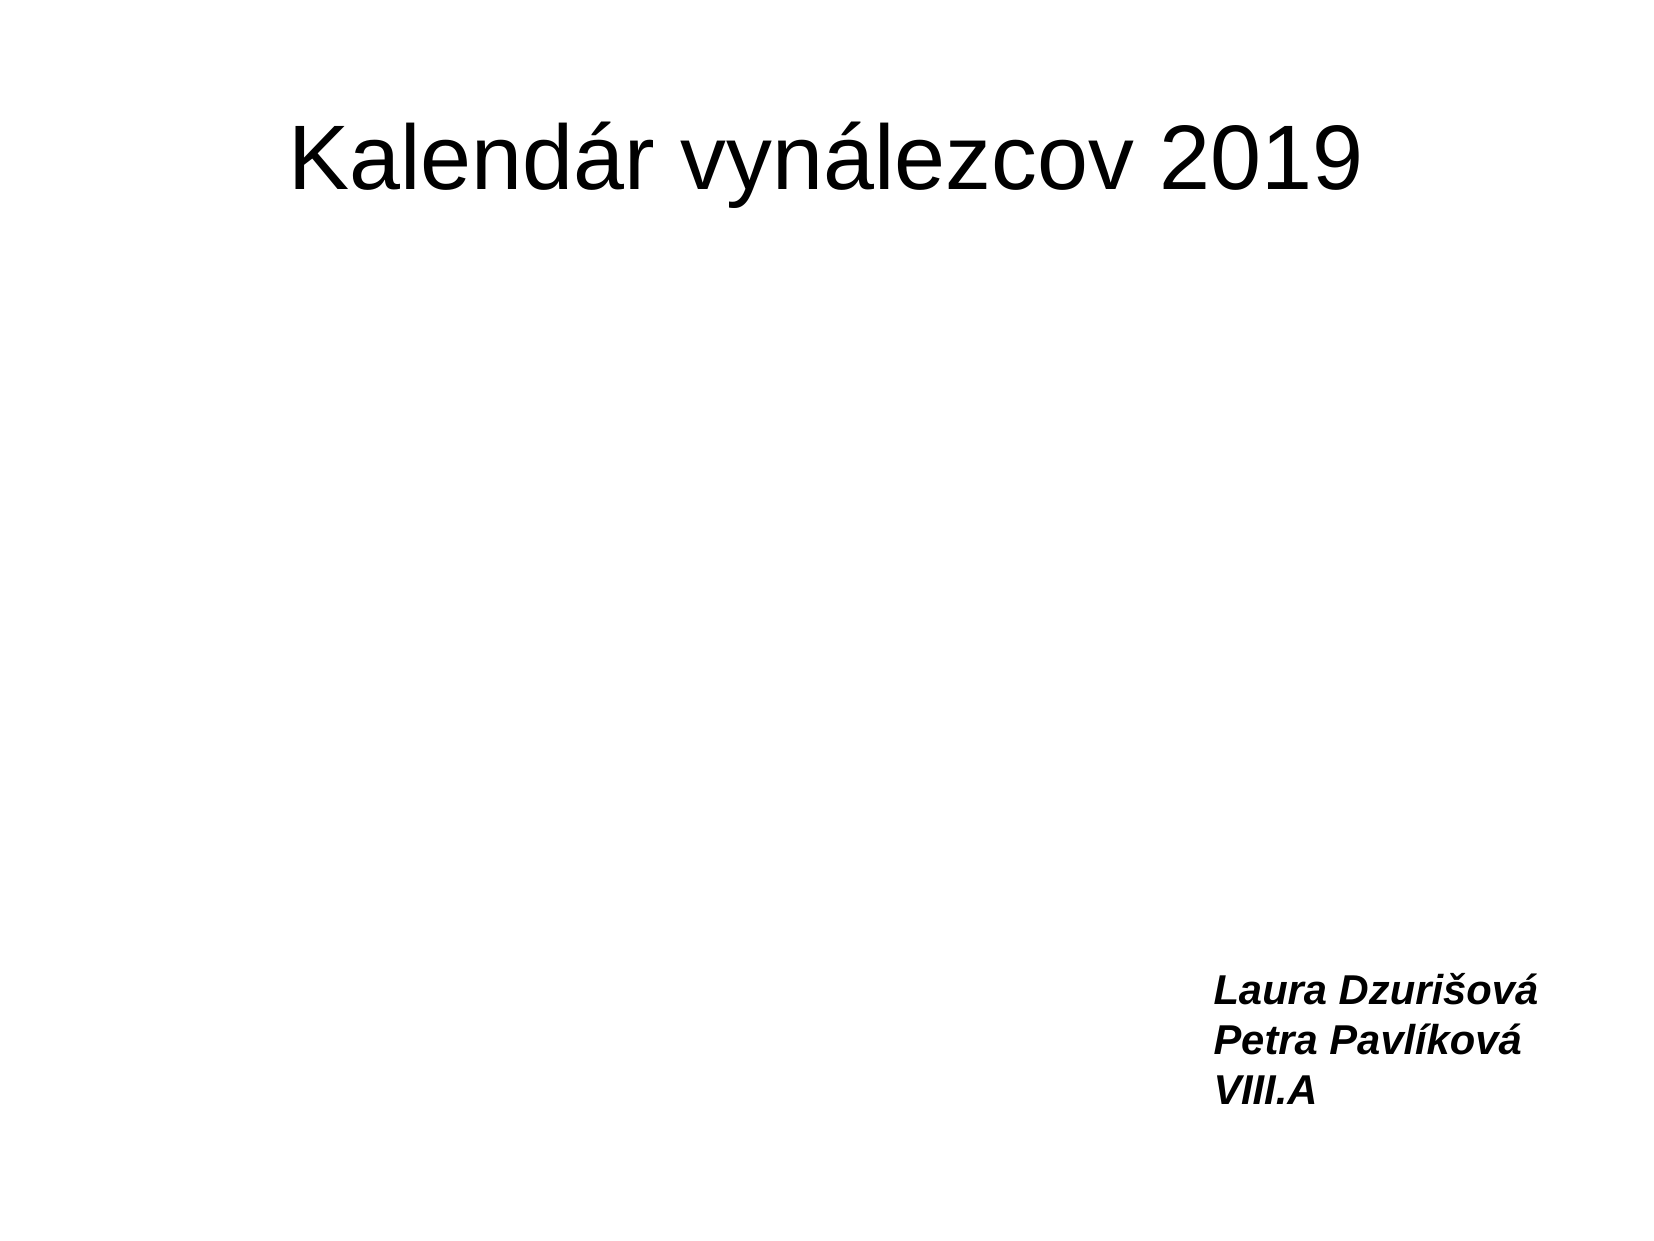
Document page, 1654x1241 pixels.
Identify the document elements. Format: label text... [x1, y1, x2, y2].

subtitle Laura Dzurišová Petra Pavlíková VIII.A [1181, 862, 1583, 1134]
title Kalendár vynálezcov 2019 [82, 49, 1571, 257]
